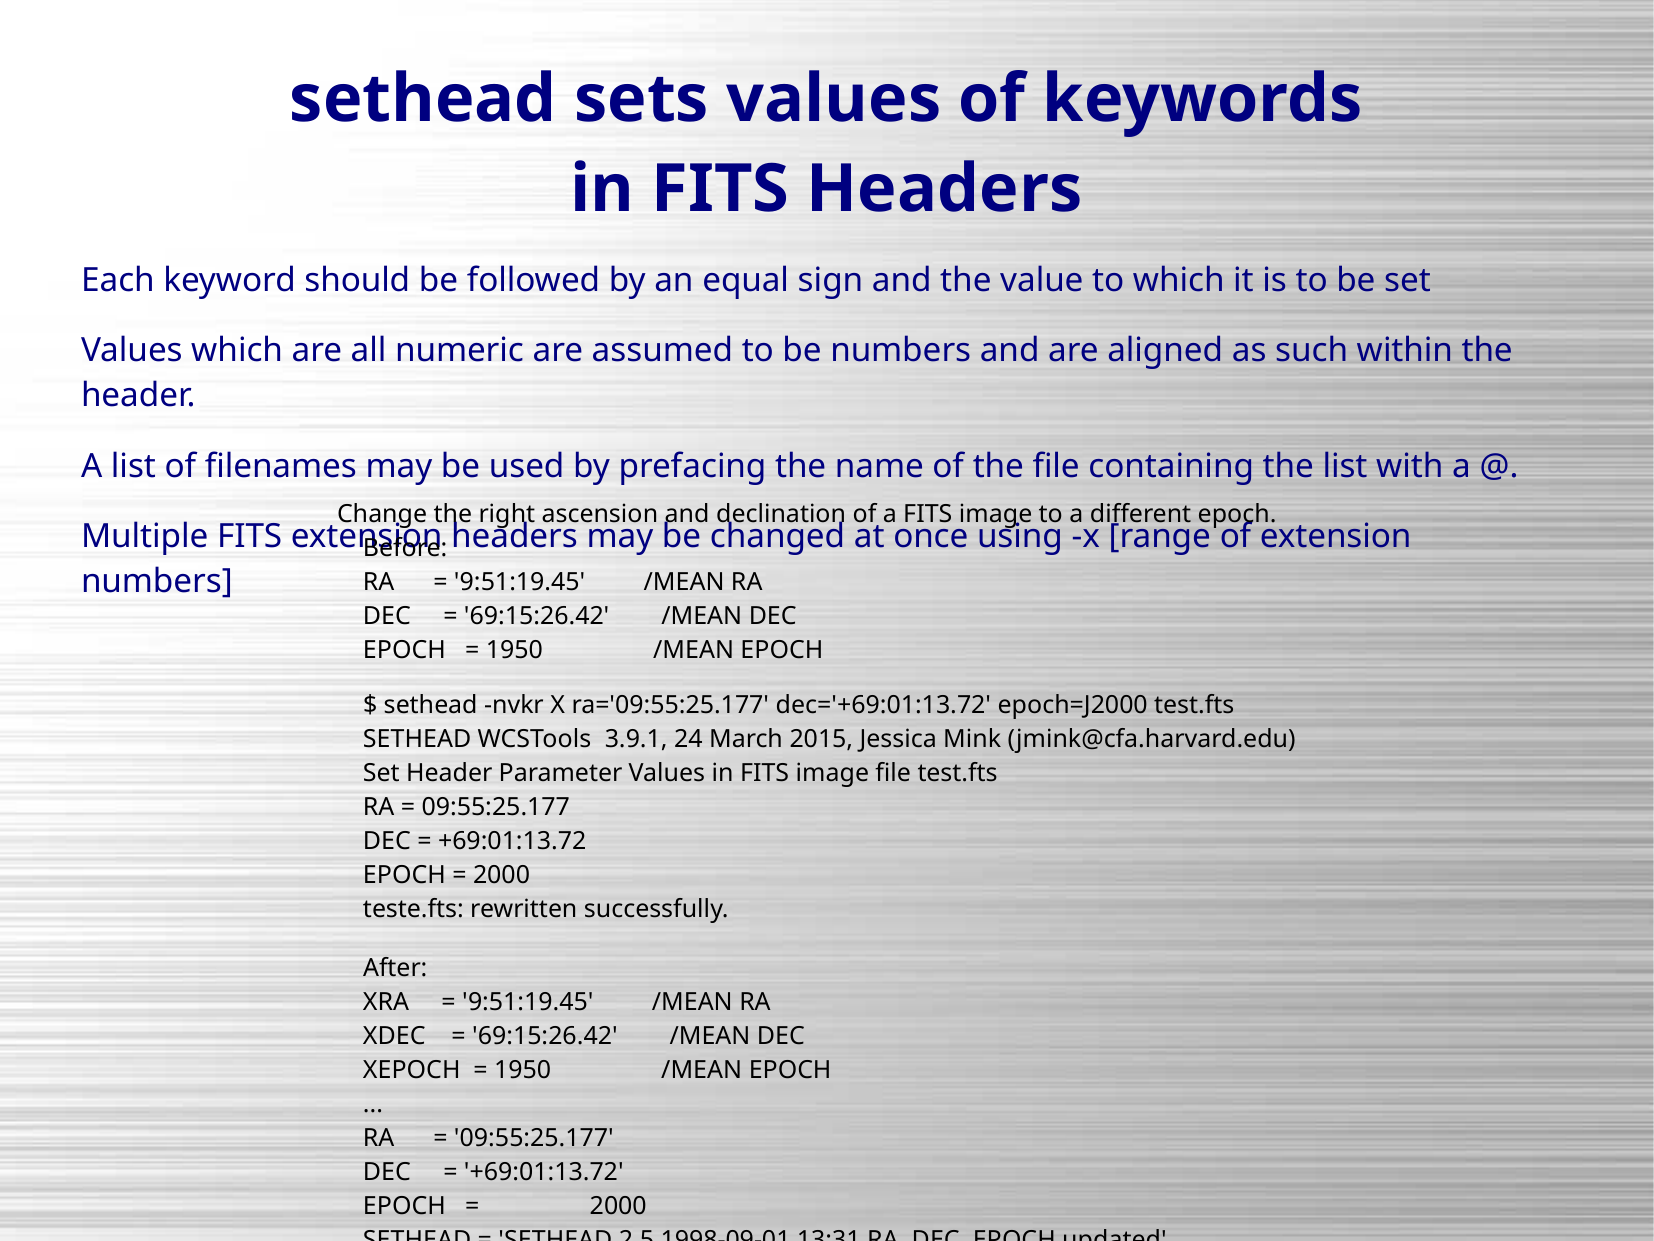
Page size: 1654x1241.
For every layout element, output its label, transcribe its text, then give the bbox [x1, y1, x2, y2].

text_box sethead sets values of keywords in FITS Headers Each keyword should be followed by an equal sign and the value to which it is to be set Values which are all numeric are assumed to be numbers and are aligned as such within the header. A list of filenames may be used by prefacing the name of the file containing the list with a @. Multiple FITS extension headers may be changed at once using -x [range of extension numbers] [66, 42, 1588, 536]
picture [1375, 536, 1385, 545]
picture [117, 536, 126, 545]
picture [0, 0, 1654, 1241]
picture [166, 536, 176, 545]
text_box Change the right ascension and declination of a FITS image to a different epoch. Before: RA = '9:51:19.45' /MEAN RA DEC = '69:15:26.42' /MEAN DEC EPOCH = 1950 /MEAN EPOCH $ sethead -nvkr X ra='09:55:25.177' dec='+69:01:13.72' epoch=J2000 test.fts SETHEAD WCSTools 3.9.1, 24 March 2015, Jessica Mink (jmink@cfa.harvard.edu) Set Header Parameter Values in FITS image file test.fts RA = 09:55:25.177 DEC = +69:01:13.72 EPOCH = 2000 teste.fts: rewritten successfully. After: XRA = '9:51:19.45' /MEAN RA XDEC = '69:15:26.42' /MEAN DEC XEPOCH = 1950 /MEAN EPOCH ... RA = '09:55:25.177' DEC = '+69:01:13.72' EPOCH = 2000 SETHEAD = 'SETHEAD 2.5 1998-09-01 13:31 RA, DEC, EPOCH updated' [322, 488, 1332, 1241]
